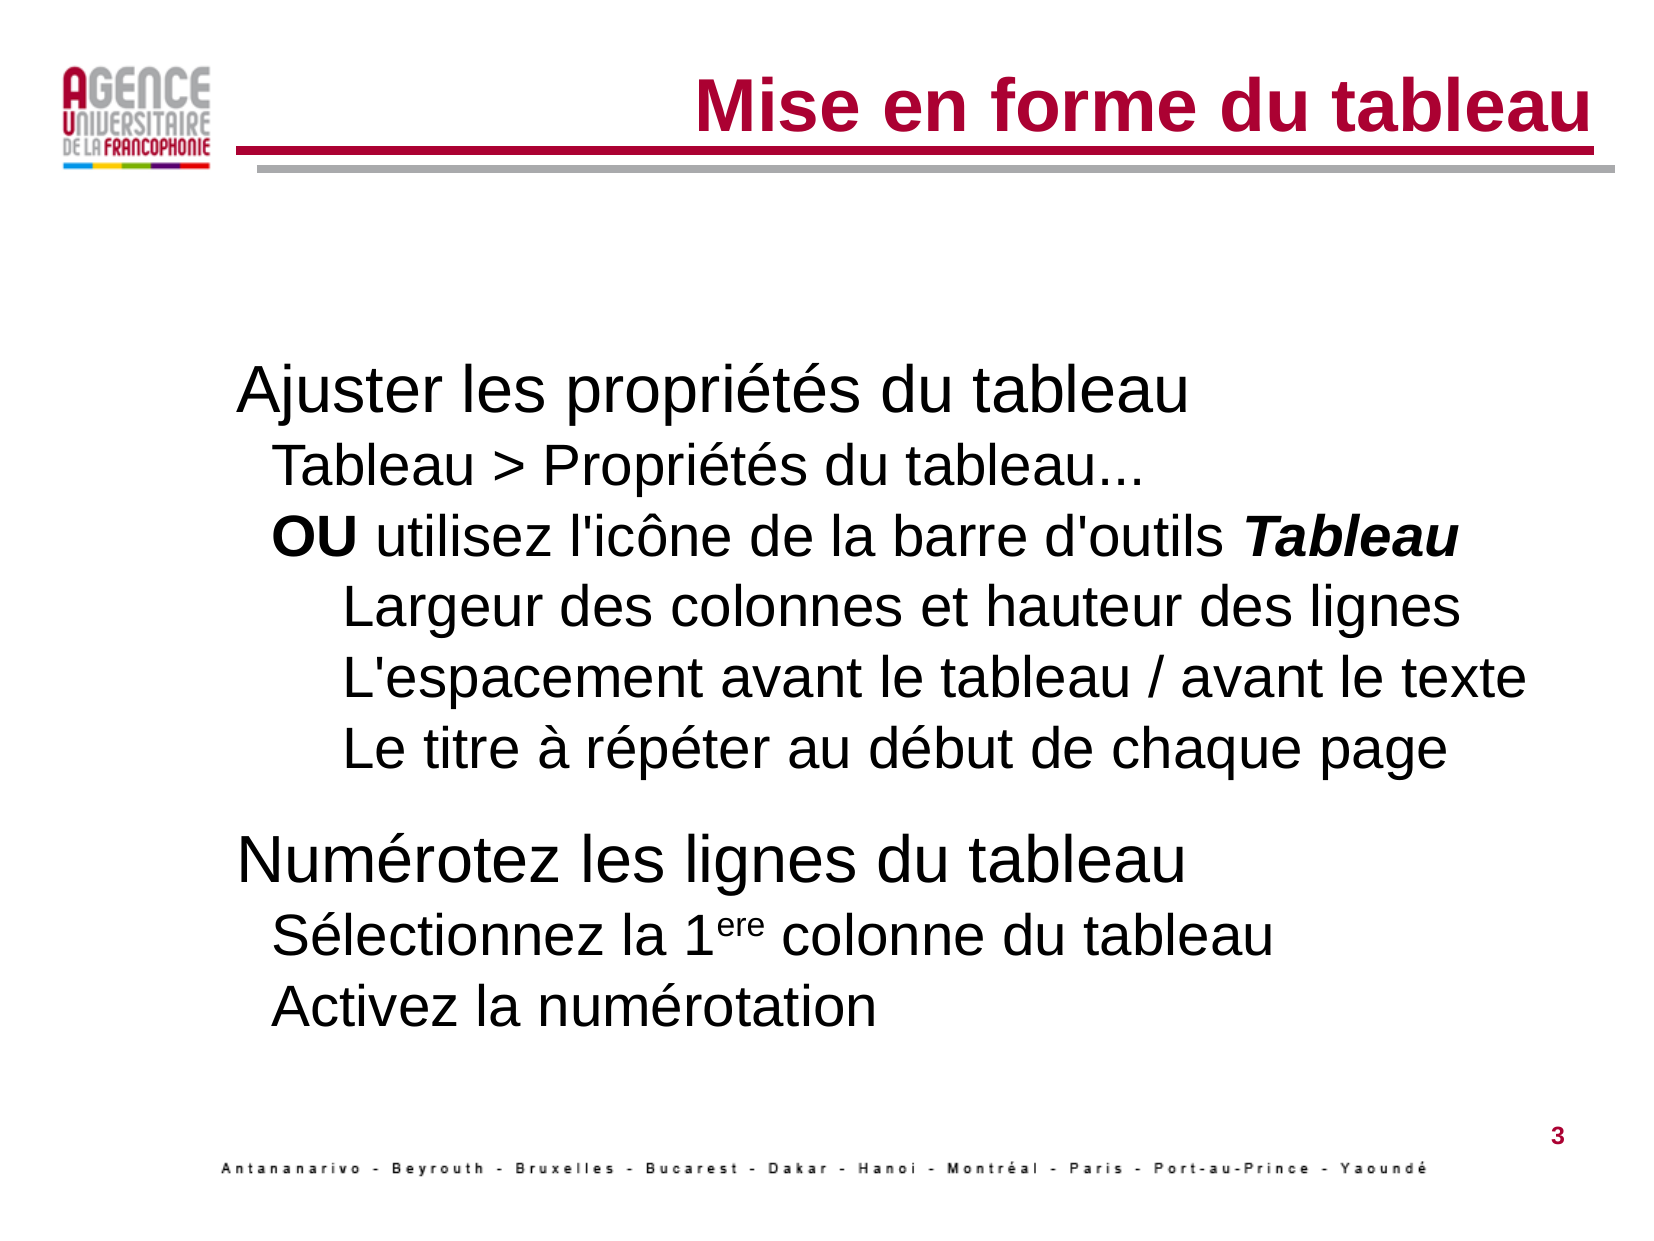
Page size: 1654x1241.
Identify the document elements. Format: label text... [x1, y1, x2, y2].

title Mise en forme du tableau [236, 63, 1595, 148]
picture [29, 29, 1625, 1241]
subtitle Ajuster les propriétés du tableau Tableau > Propriétés du tableau... OU utilisez l'icône de la barre d'outils Tableau Largeur des colonnes et hauteur des lignes L'espacement avant le tableau / avant le texte Le titre à répéter au début de chaque page Numérotez les lignes du tableau Sélectionnez la 1ere colonne du tableau Activez la numérotation [236, 248, 1595, 1142]
